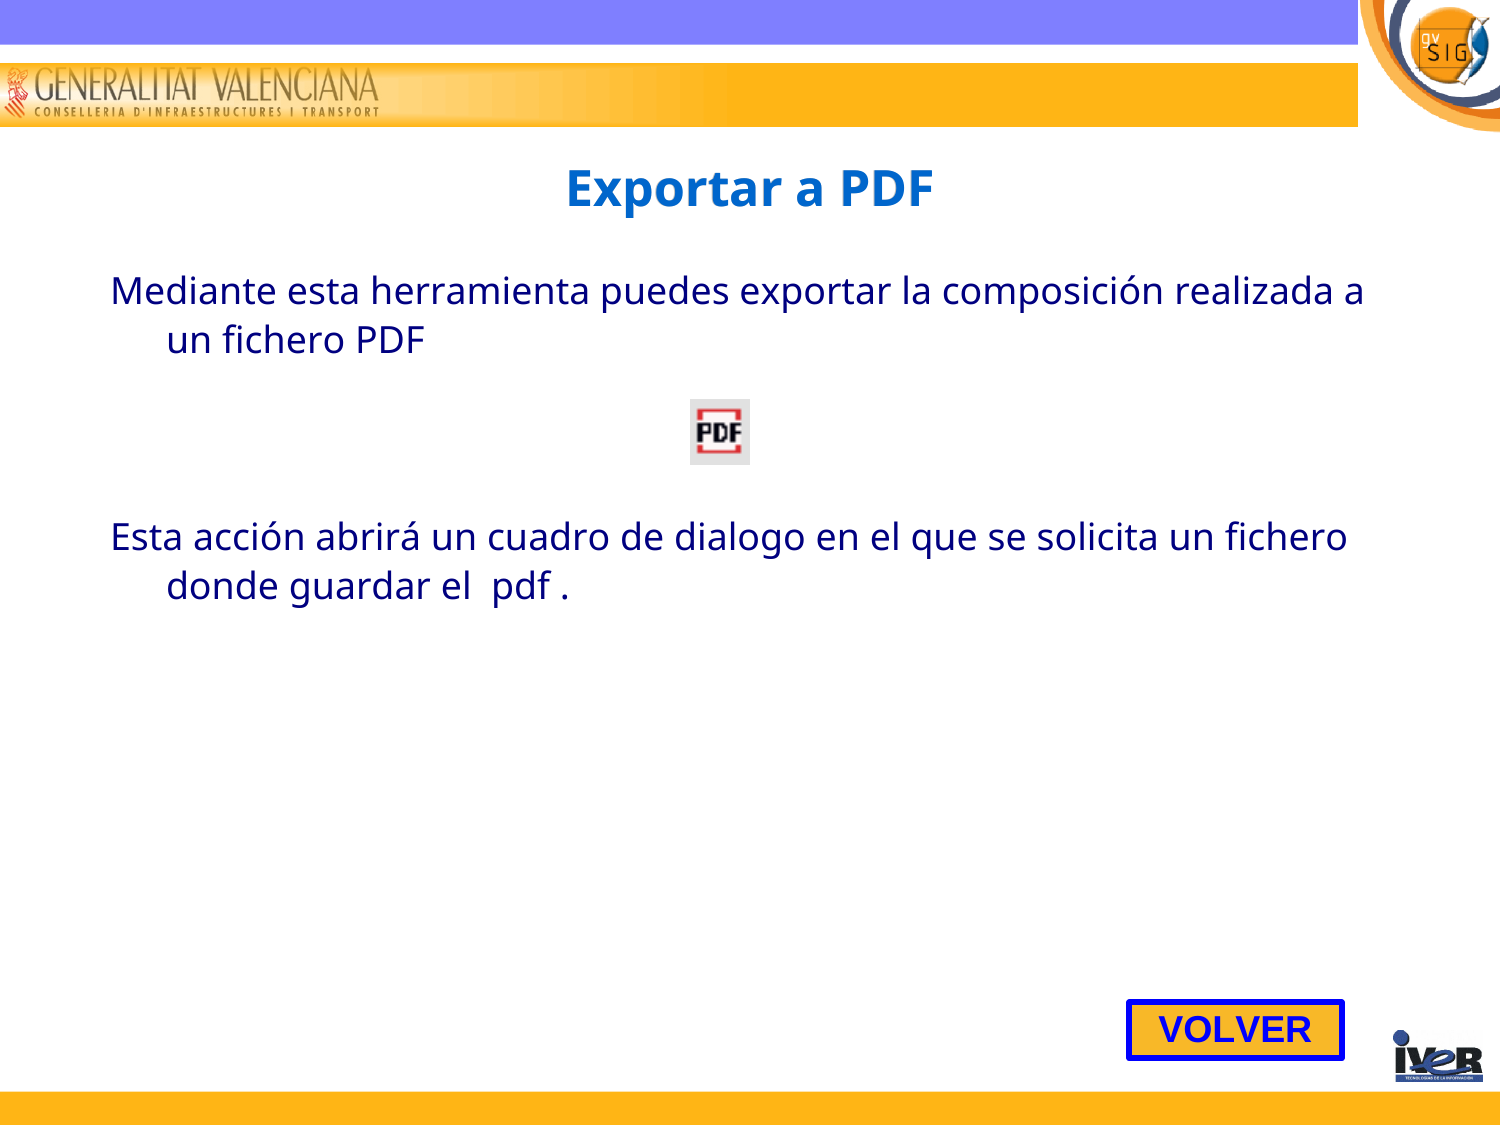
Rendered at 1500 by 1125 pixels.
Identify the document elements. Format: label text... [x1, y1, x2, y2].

text_box VOLVER [1129, 1002, 1342, 1059]
picture [1393, 1030, 1483, 1082]
picture [1358, 0, 1500, 133]
title Exportar a PDF [110, 86, 1391, 265]
picture [690, 399, 750, 465]
list Mediante esta herramienta puedes exportar la composición realizada a un fichero PDF Esta acción abrirá un cuadro de dialogo en el que se solicita un fichero donde guardar el pdf . [110, 265, 1391, 1047]
